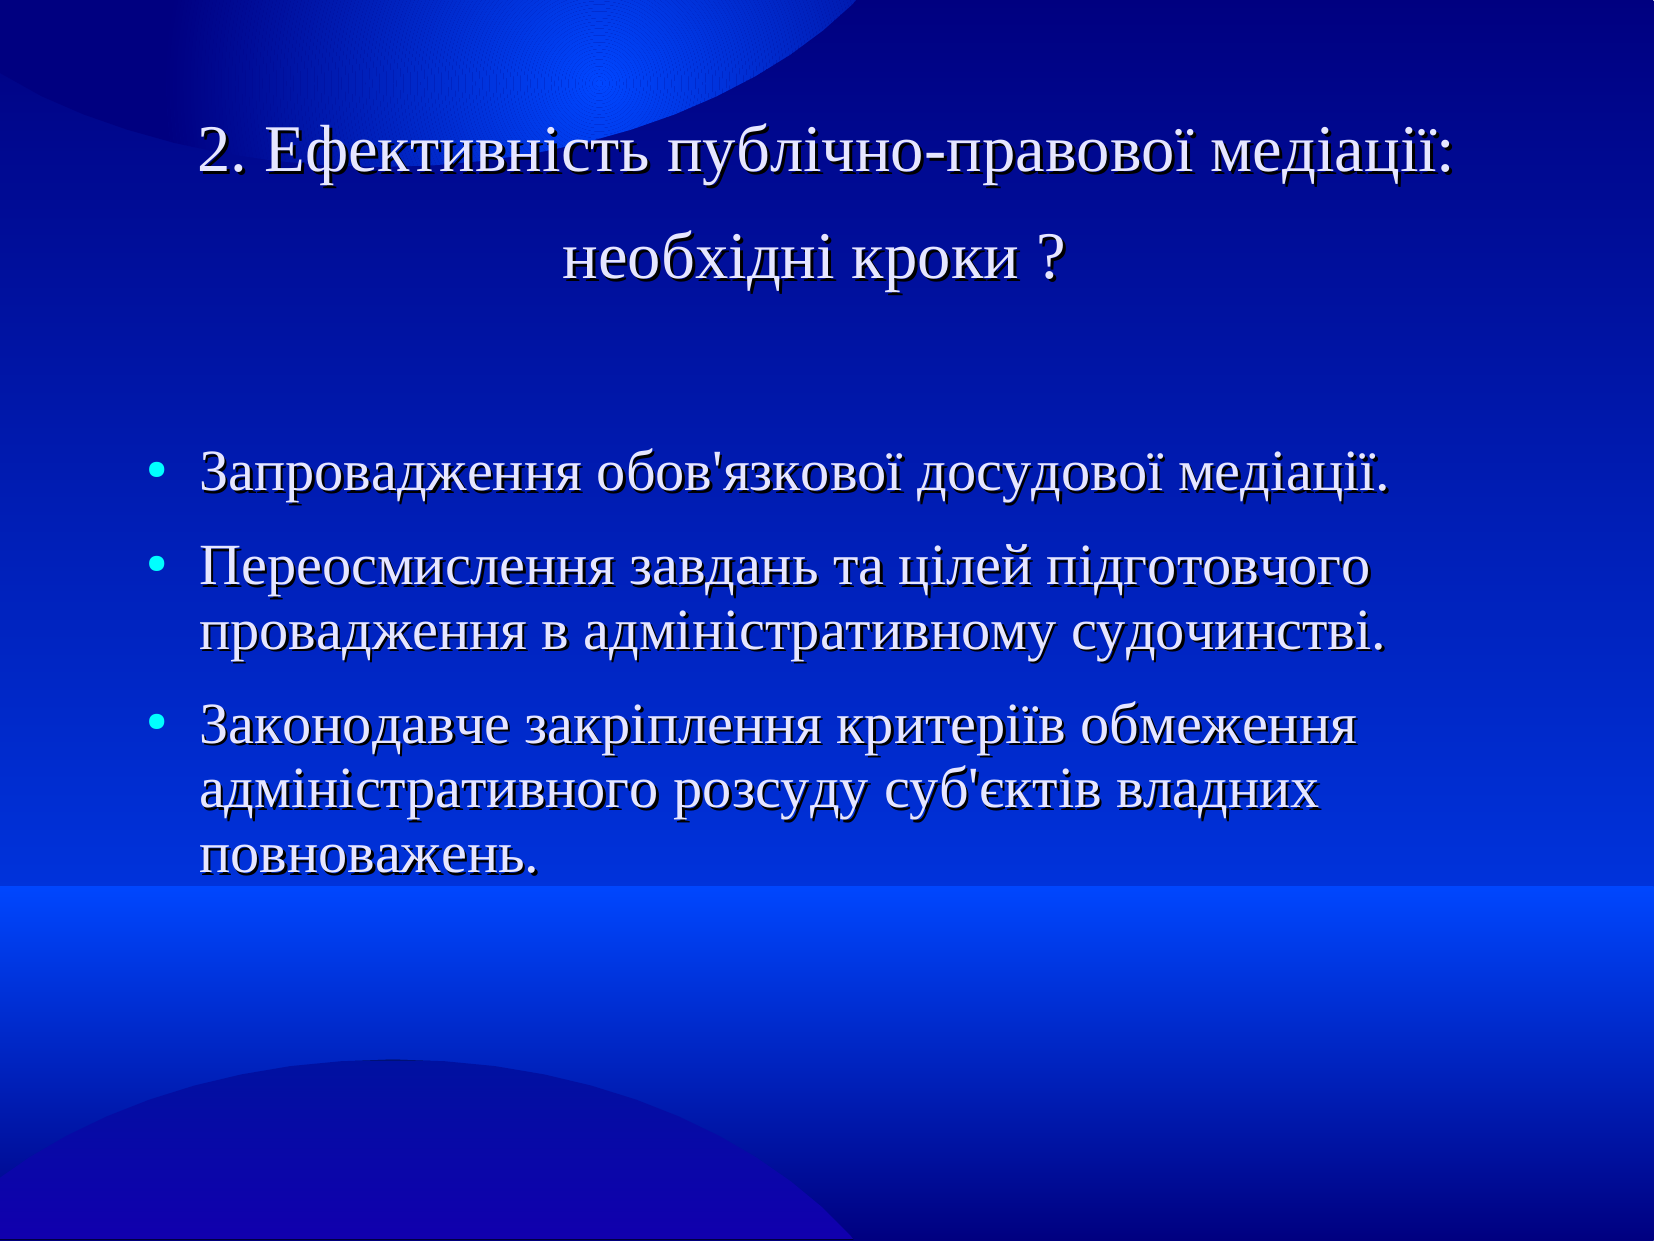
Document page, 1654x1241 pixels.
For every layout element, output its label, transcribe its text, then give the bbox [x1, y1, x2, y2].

title 2. Ефективність публічно-правової медіації: необхідні кроки ? [121, 102, 1534, 311]
list Запровадження обов'язкової досудової медіації. Переосмислення завдань та цілей підготовчого провадження в адміністративному судочинстві. Законодавче закріплення критеріїв обмеження адміністративного розсуду суб'єктів владних повноважень. [128, 344, 1535, 1127]
